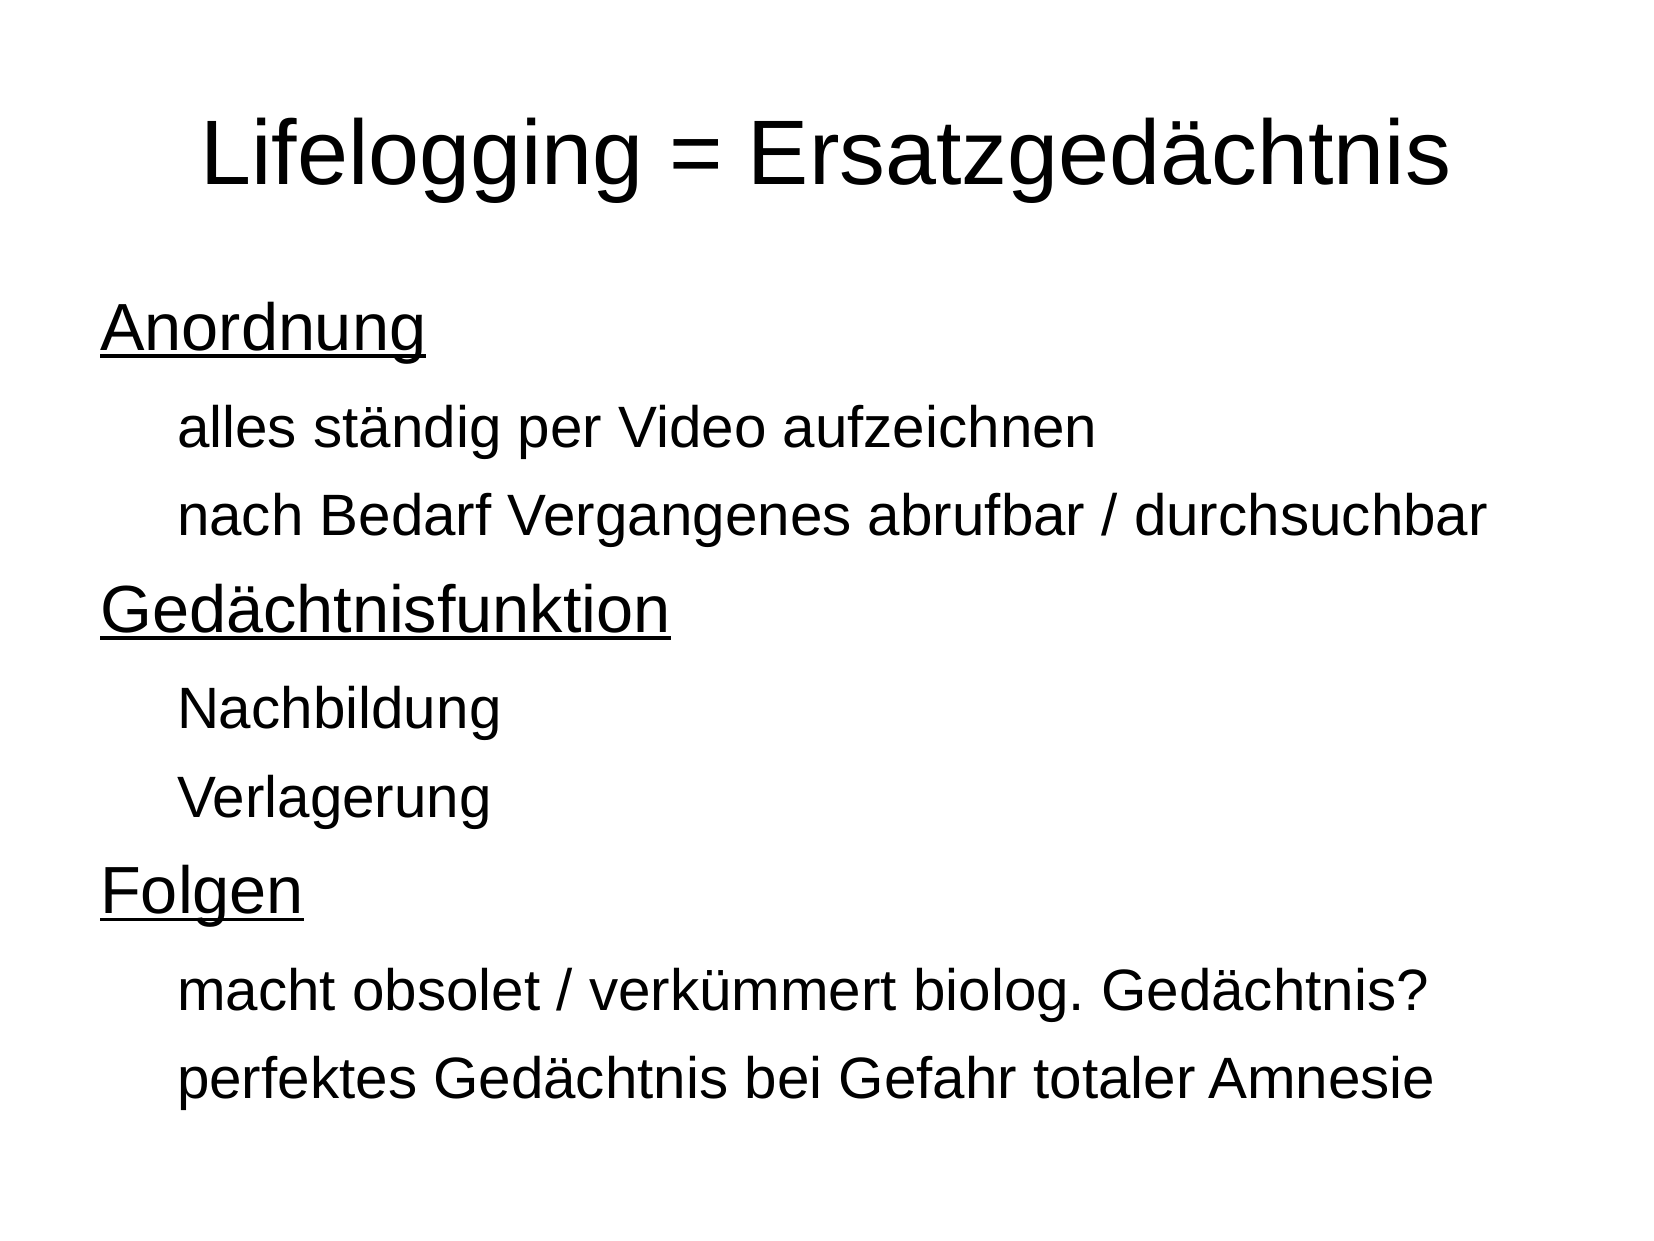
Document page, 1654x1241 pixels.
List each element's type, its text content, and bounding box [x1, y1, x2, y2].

list Anordnung alles ständig per Video aufzeichnen nach Bedarf Vergangenes abrufbar / durchsuchbar Gedächtnisfunktion Nachbildung Verlagerung Folgen macht obsolet / verkümmert biolog. Gedächtnis? perfektes Gedächtnis bei Gefahr totaler Amnesie [82, 290, 1571, 1112]
title Lifelogging = Ersatzgedächtnis [82, 49, 1571, 257]
